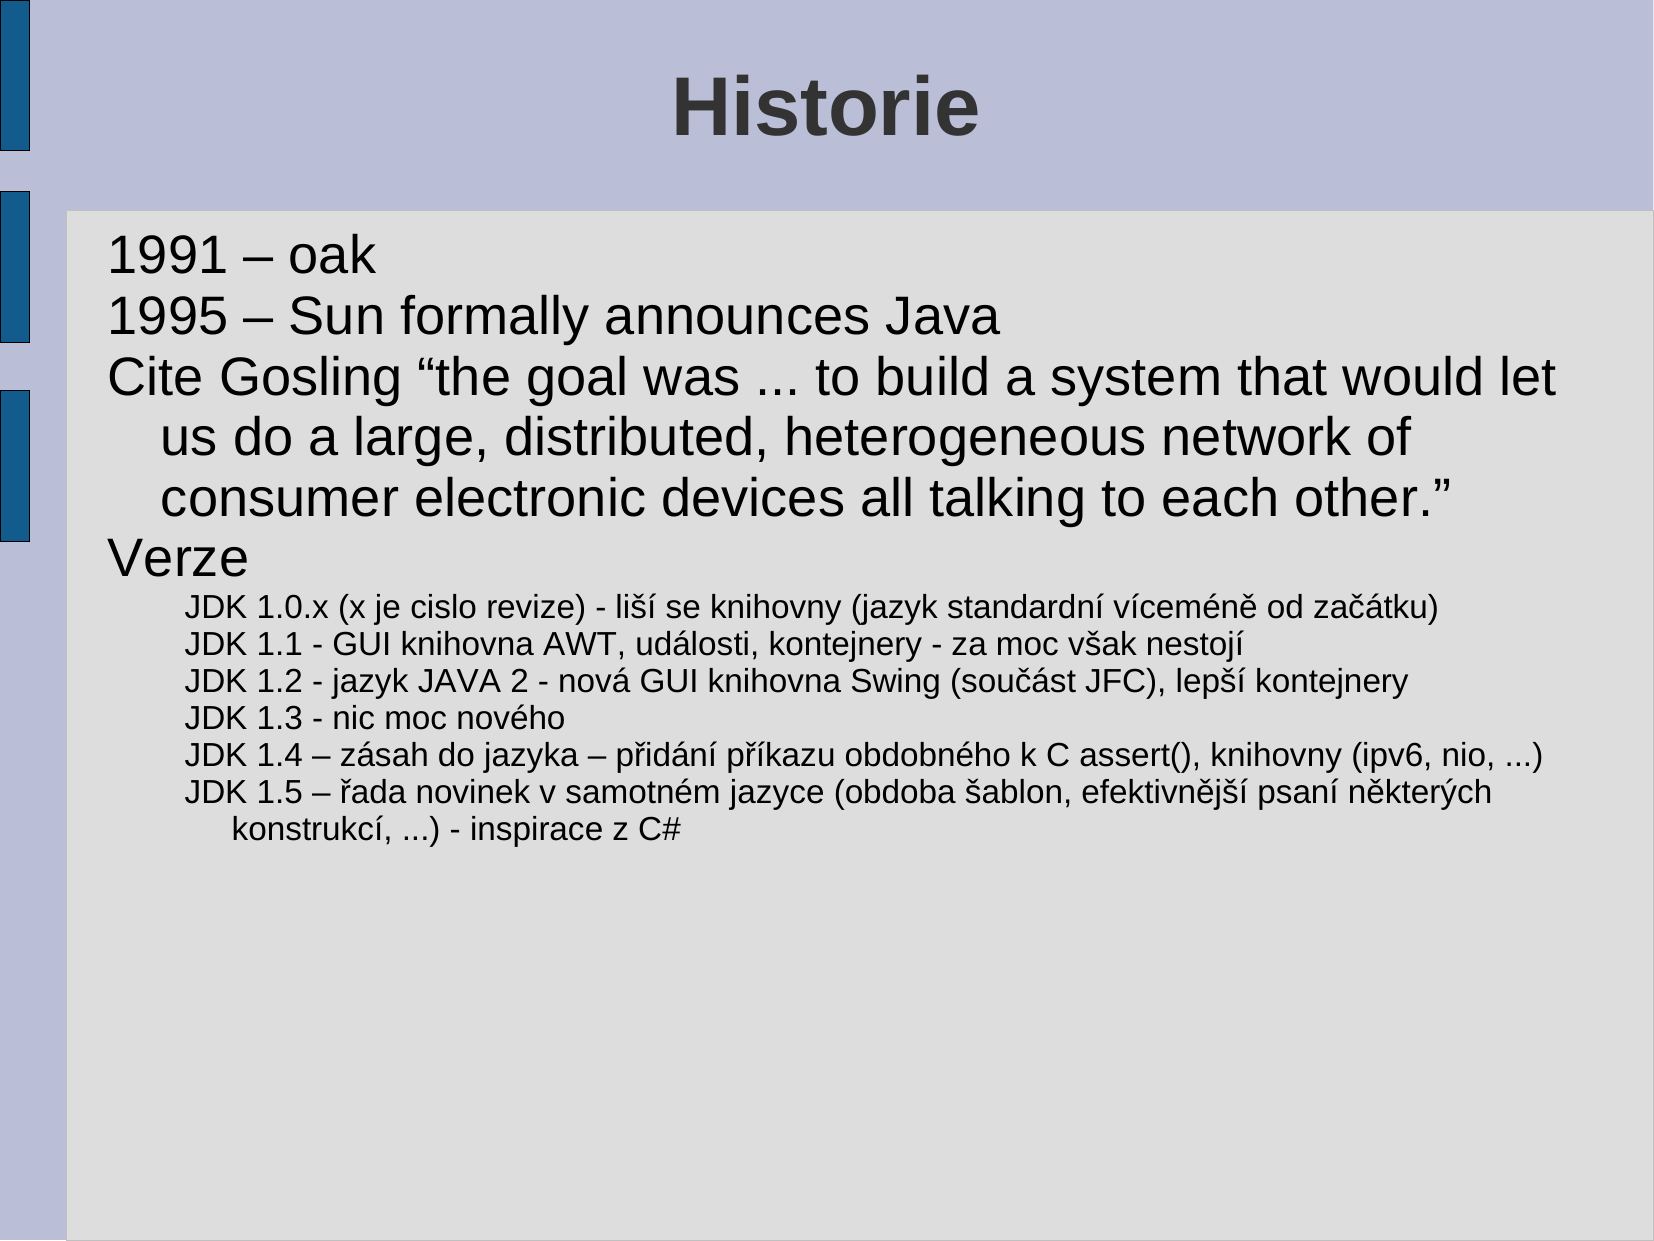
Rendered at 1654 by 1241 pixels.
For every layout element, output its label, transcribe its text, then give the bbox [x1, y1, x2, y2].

title Historie [120, 17, 1533, 196]
list 1991 – oak 1995 – Sun formally announces Java Cite Gosling “the goal was ... to build a system that would let us do a large, distributed, heterogeneous network of consumer electronic devices all talking to each other.” Verze JDK 1.0.x (x je cislo revize) - liší se knihovny (jazyk standardní víceméně od začátku) JDK 1.1 - GUI knihovna AWT, události, kontejnery - za moc však nestojí JDK 1.2 - jazyk JAVA 2 - nová GUI knihovna Swing (součást JFC), lepší kontejnery JDK 1.3 - nic moc nového JDK 1.4 – zásah do jazyka – přidání příkazu obdobného k C assert(), knihovny (ipv6, nio, ...) JDK 1.5 – řada novinek v samotném jazyce (obdoba šablon, efektivnější psaní některých konstrukcí, ...) - inspirace z C# [90, 225, 1576, 1171]
